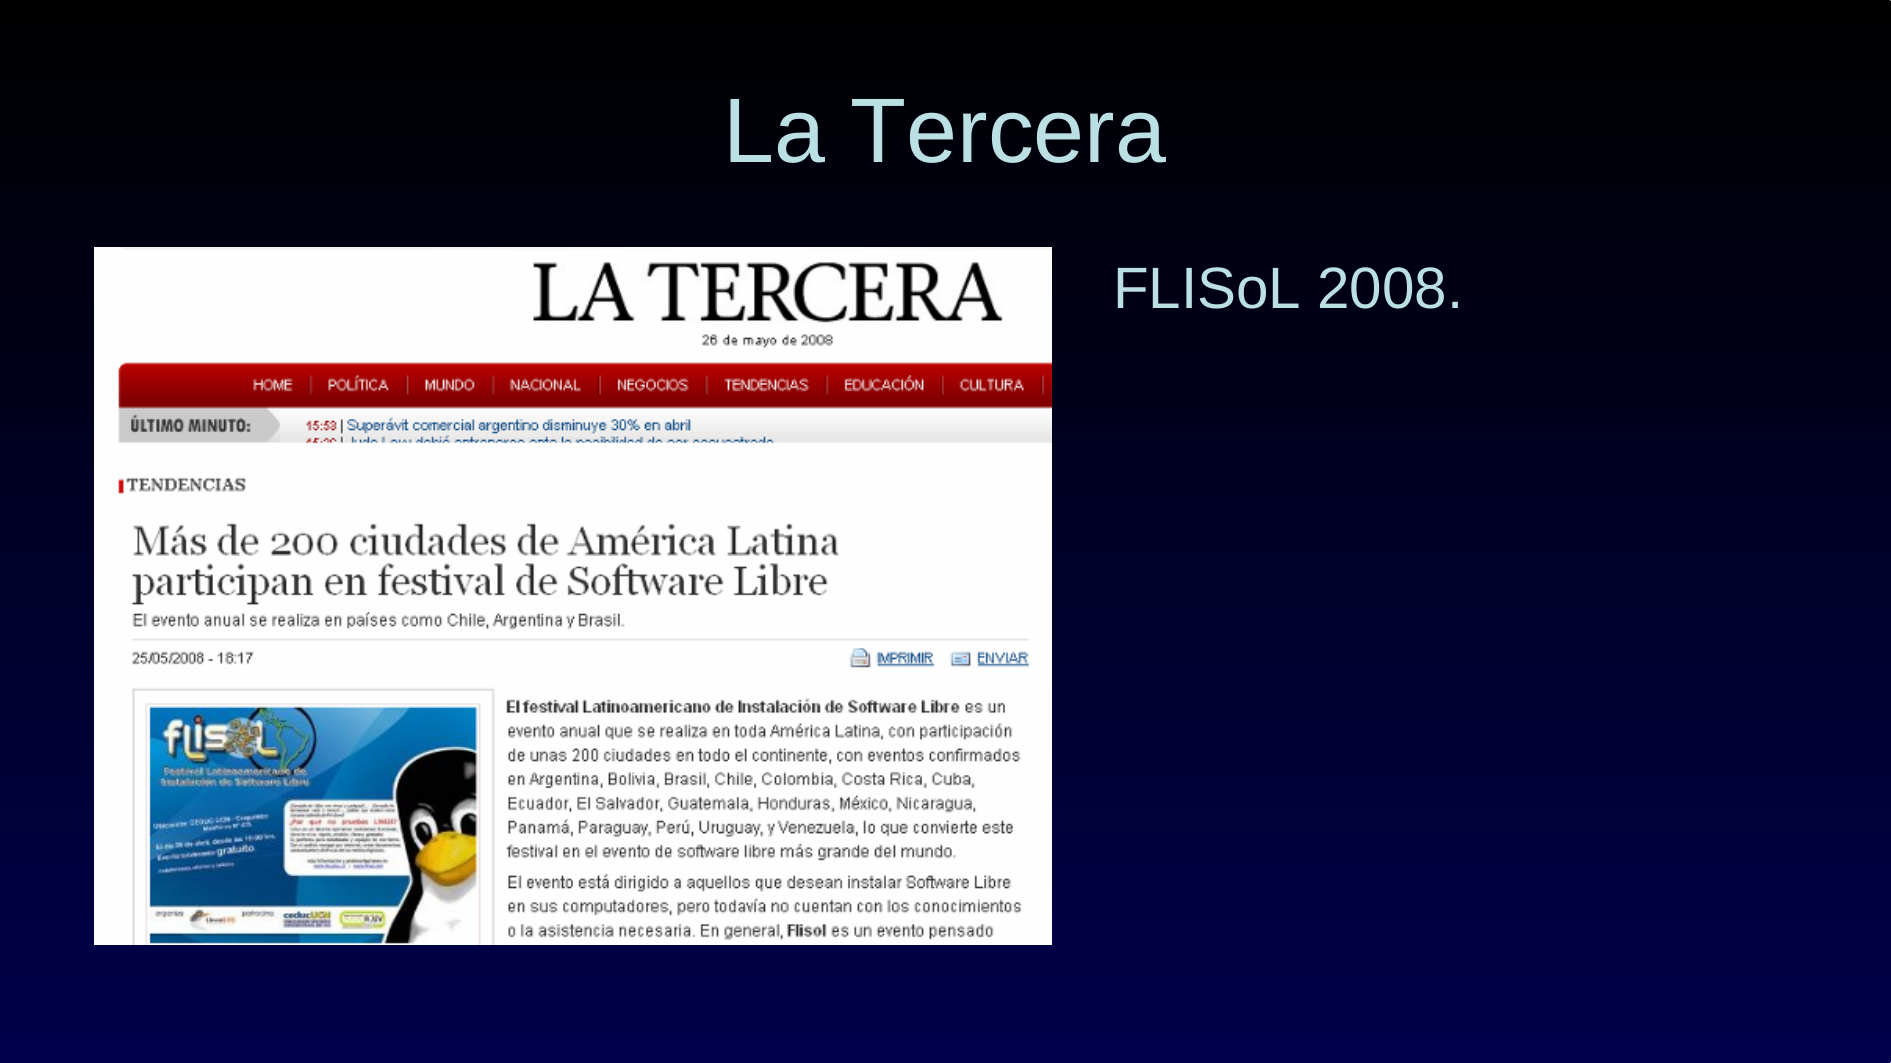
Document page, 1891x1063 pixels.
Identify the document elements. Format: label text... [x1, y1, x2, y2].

title La Tercera [94, 42, 1796, 220]
picture [94, 247, 1052, 945]
list FLISoL 2008. [1098, 247, 1796, 950]
